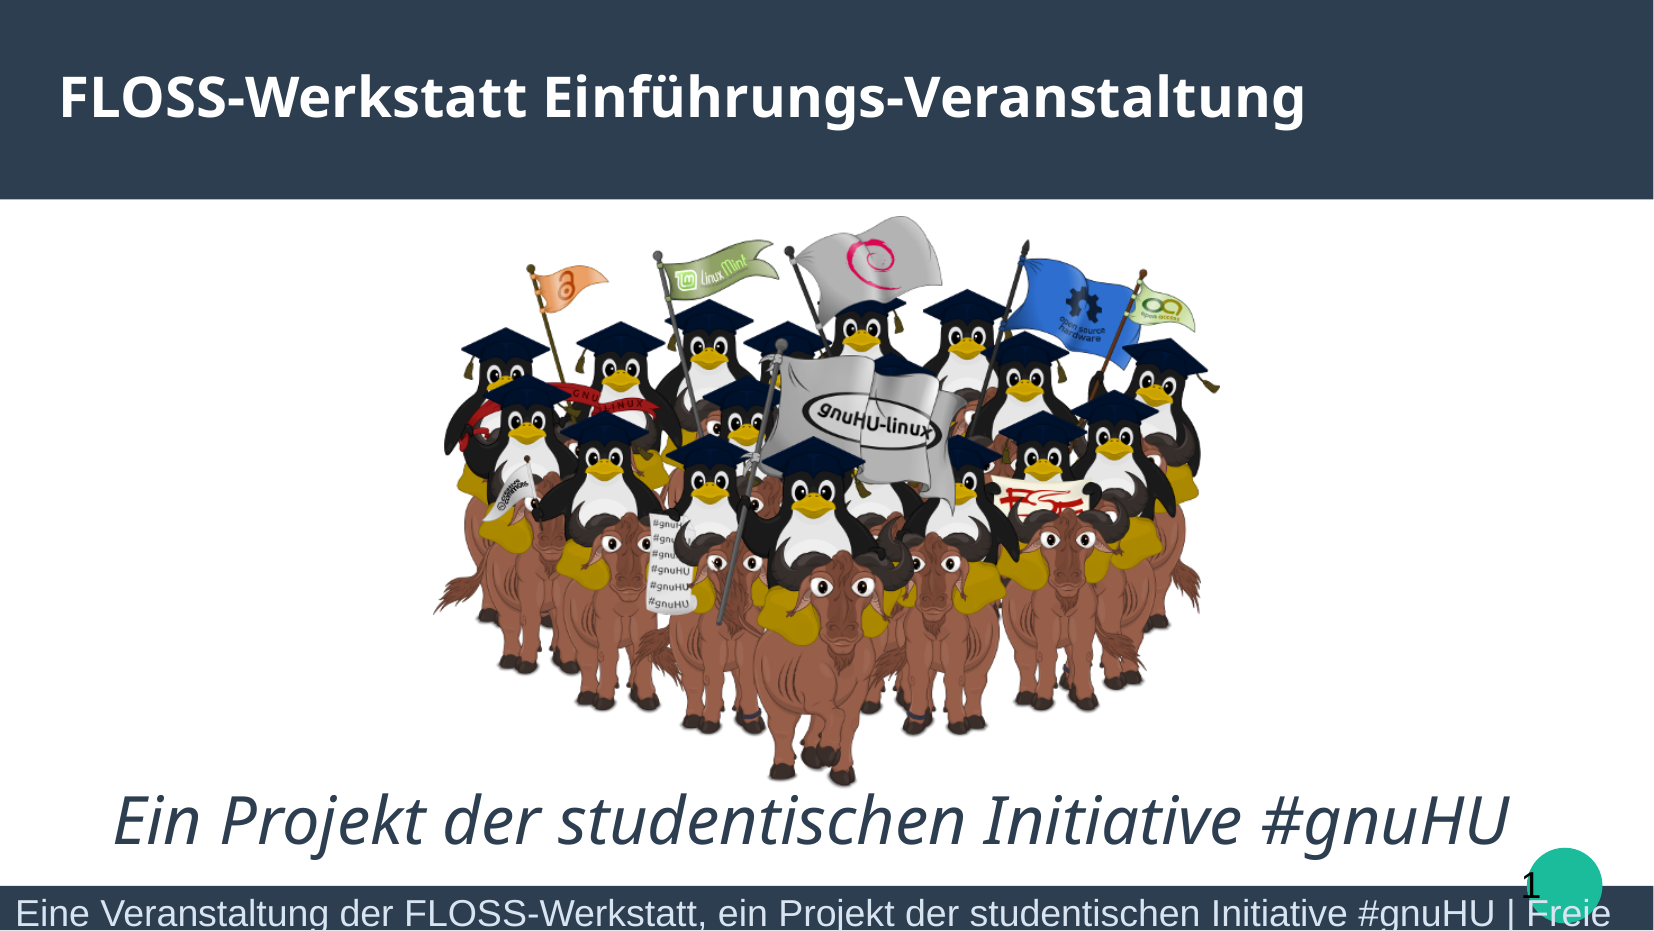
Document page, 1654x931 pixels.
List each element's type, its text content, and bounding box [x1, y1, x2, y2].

title FLOSS-Werkstatt Einführungs-Veranstaltung [59, 54, 1595, 138]
text_box Eine Veranstaltung der FLOSS-Werkstatt, ein Projekt der studentischen Initiative #gnuHU | Freie Verwendung unter CC-by SA 4.0 [0, 885, 1654, 931]
picture [433, 216, 1220, 790]
list Ein Projekt der studentischen Initiative #gnuHU [112, 768, 1541, 864]
